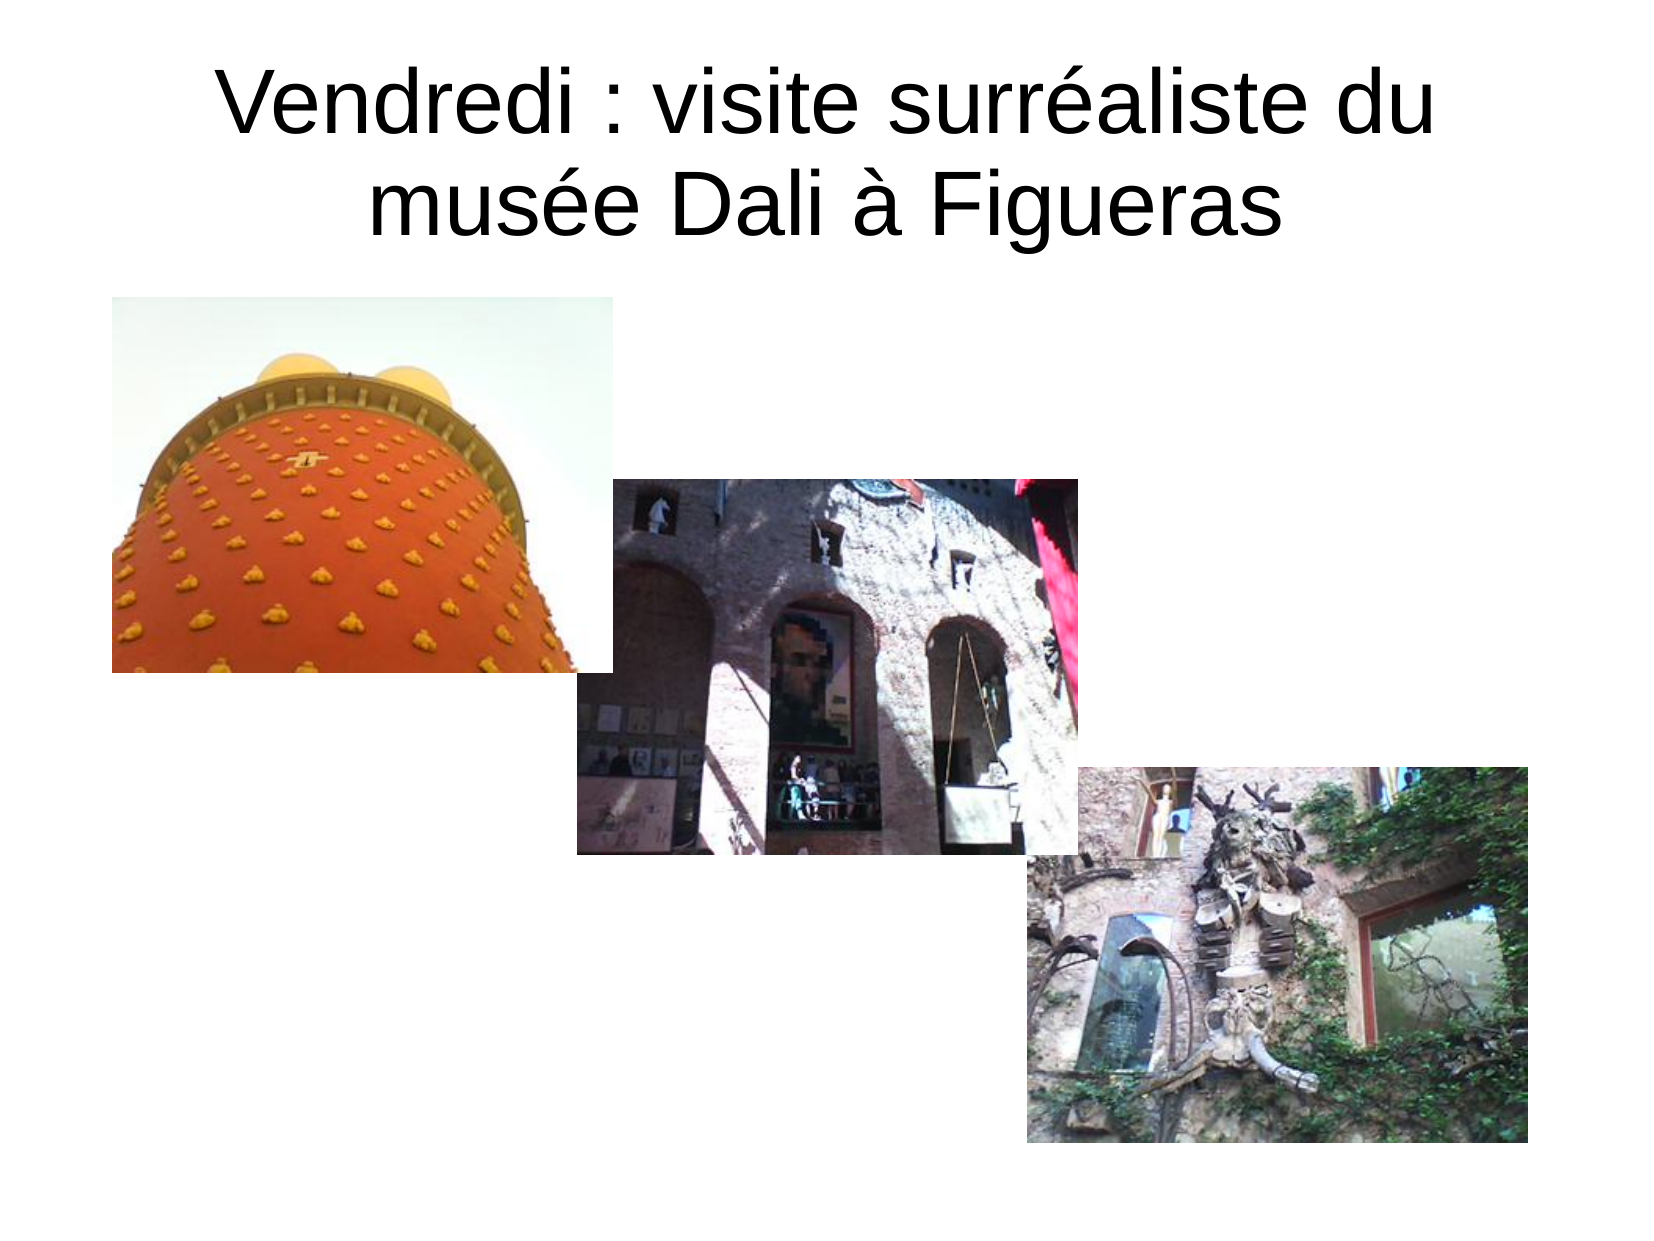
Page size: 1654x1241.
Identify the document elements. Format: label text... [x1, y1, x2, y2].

title Vendredi : visite surréaliste du musée Dali à Figueras [82, 49, 1571, 257]
picture [112, 297, 1528, 1143]
